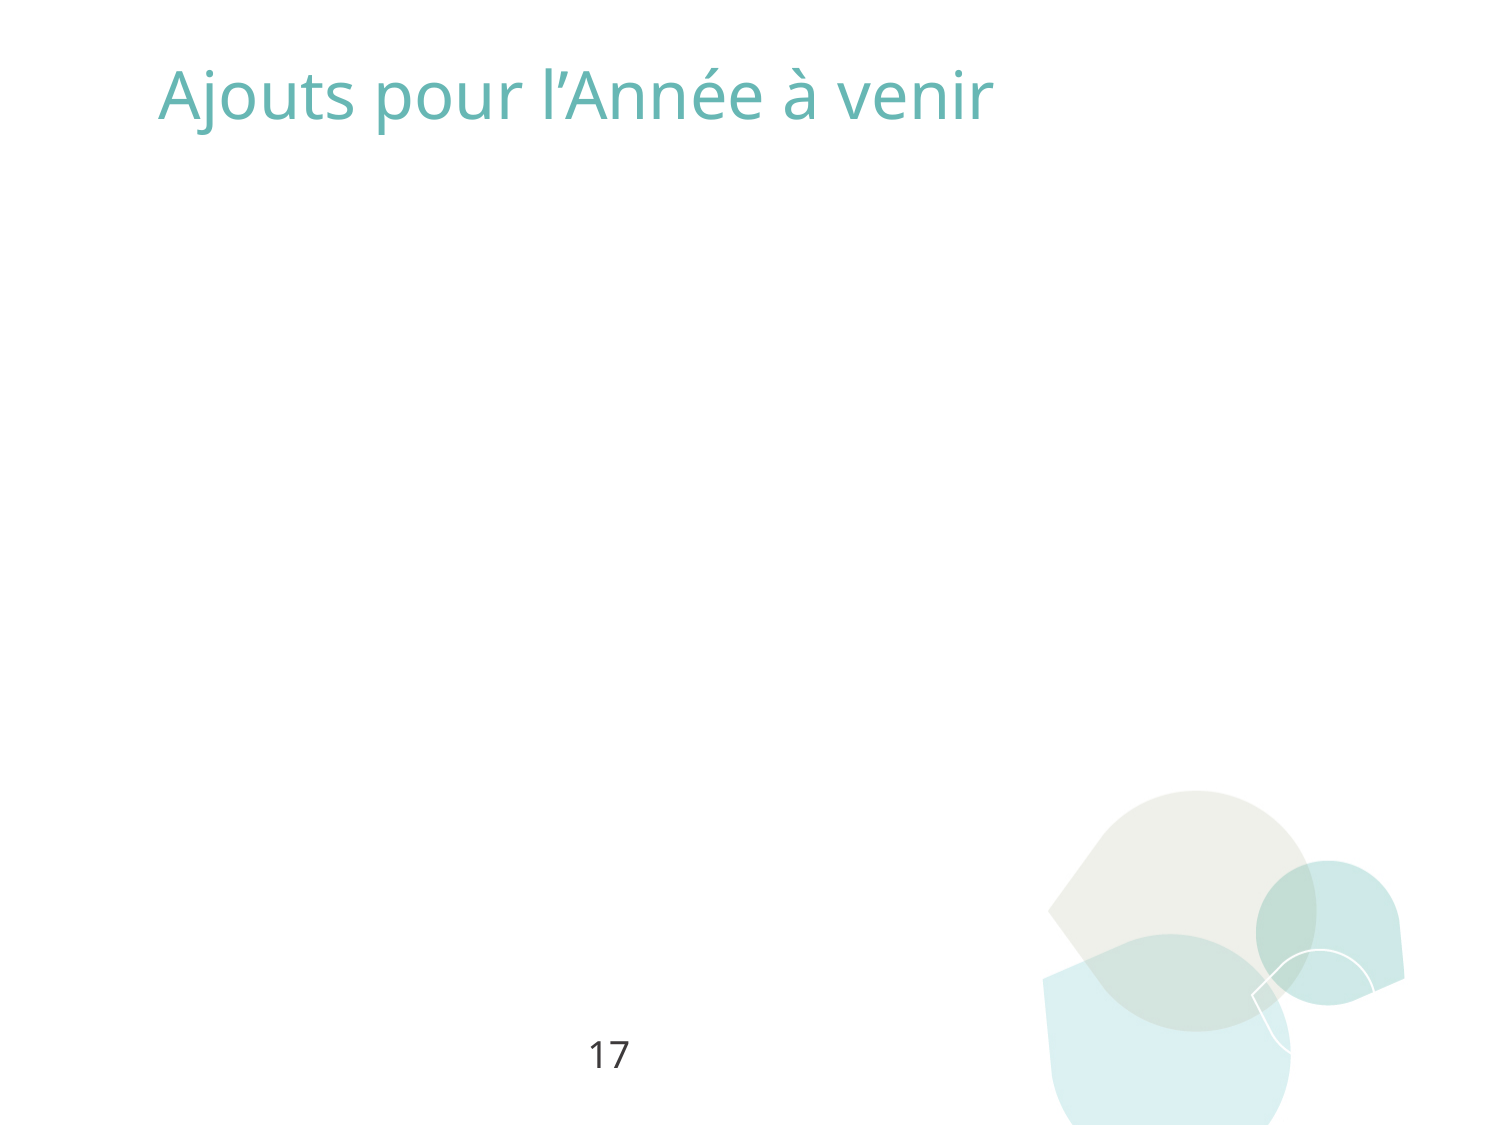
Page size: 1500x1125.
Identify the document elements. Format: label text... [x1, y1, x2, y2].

picture [0, 1, 1500, 1125]
title Ajouts pour l’Année à venir [144, 45, 1447, 197]
slide_number <numéro> [572, 1023, 923, 1084]
